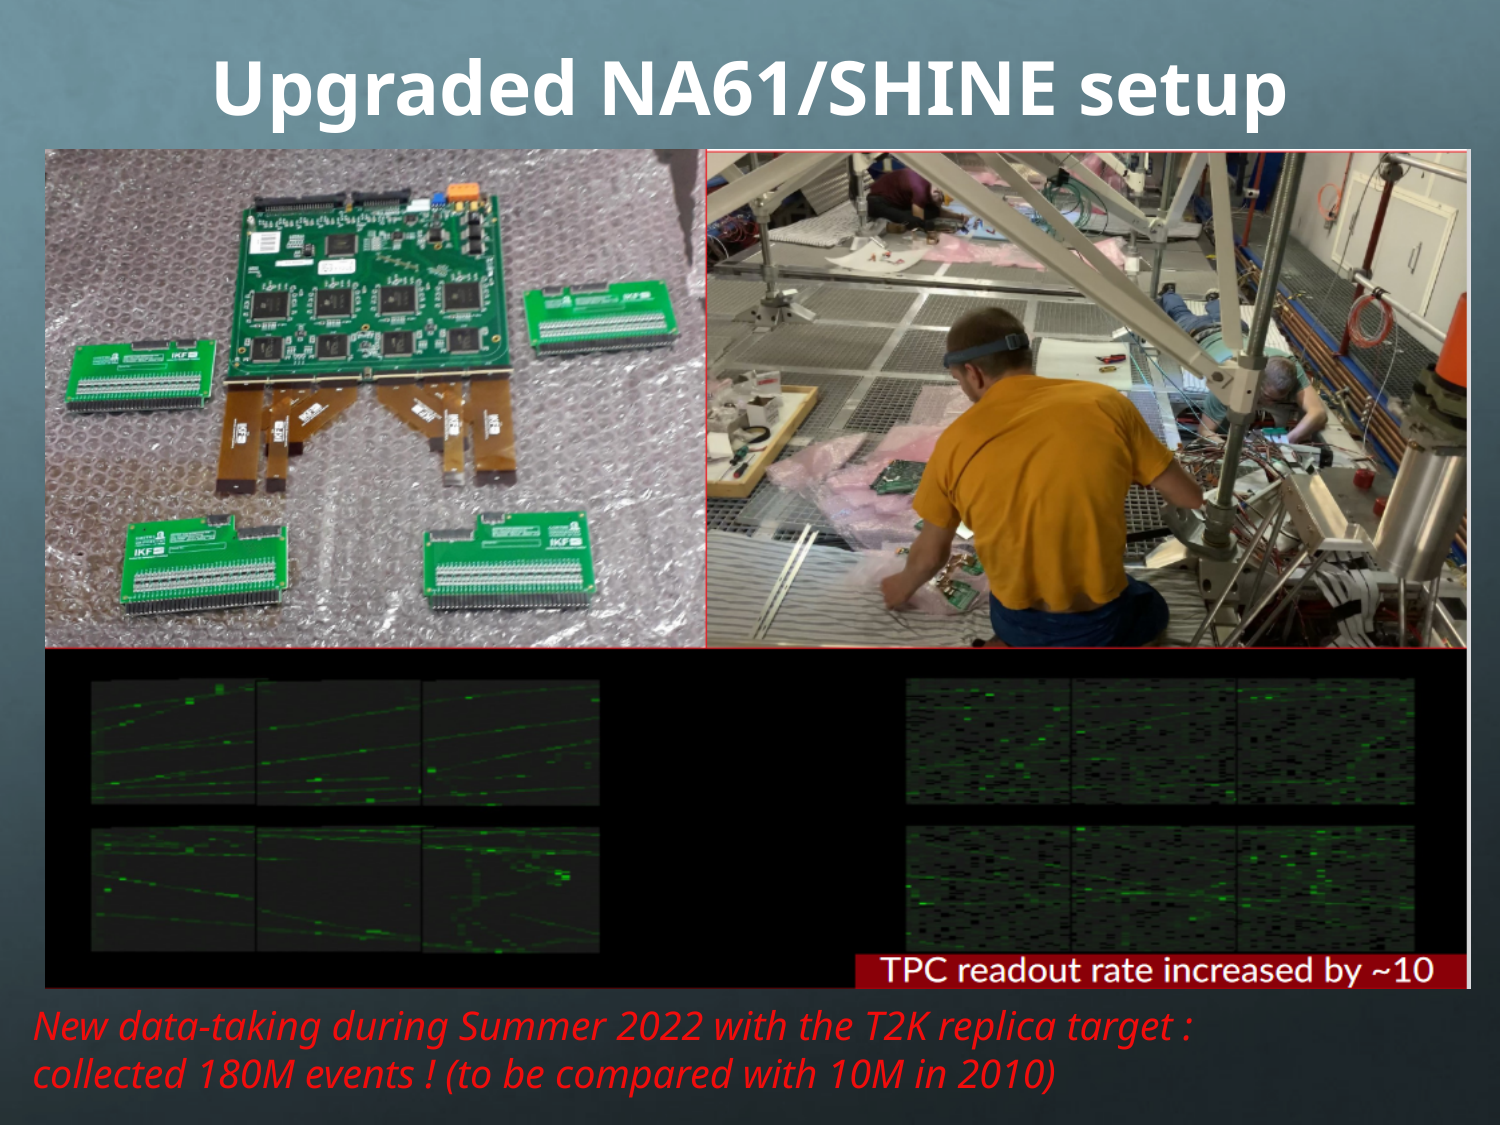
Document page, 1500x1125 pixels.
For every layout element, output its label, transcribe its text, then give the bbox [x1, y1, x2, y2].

title New data-taking during Summer 2022 with the T2K replica target : collected 180M events ! (to be compared with 10M in 2010) [32, 996, 1485, 1098]
picture [0, 0, 1500, 1125]
title Upgraded NA61/SHINE setup [75, 0, 1425, 149]
